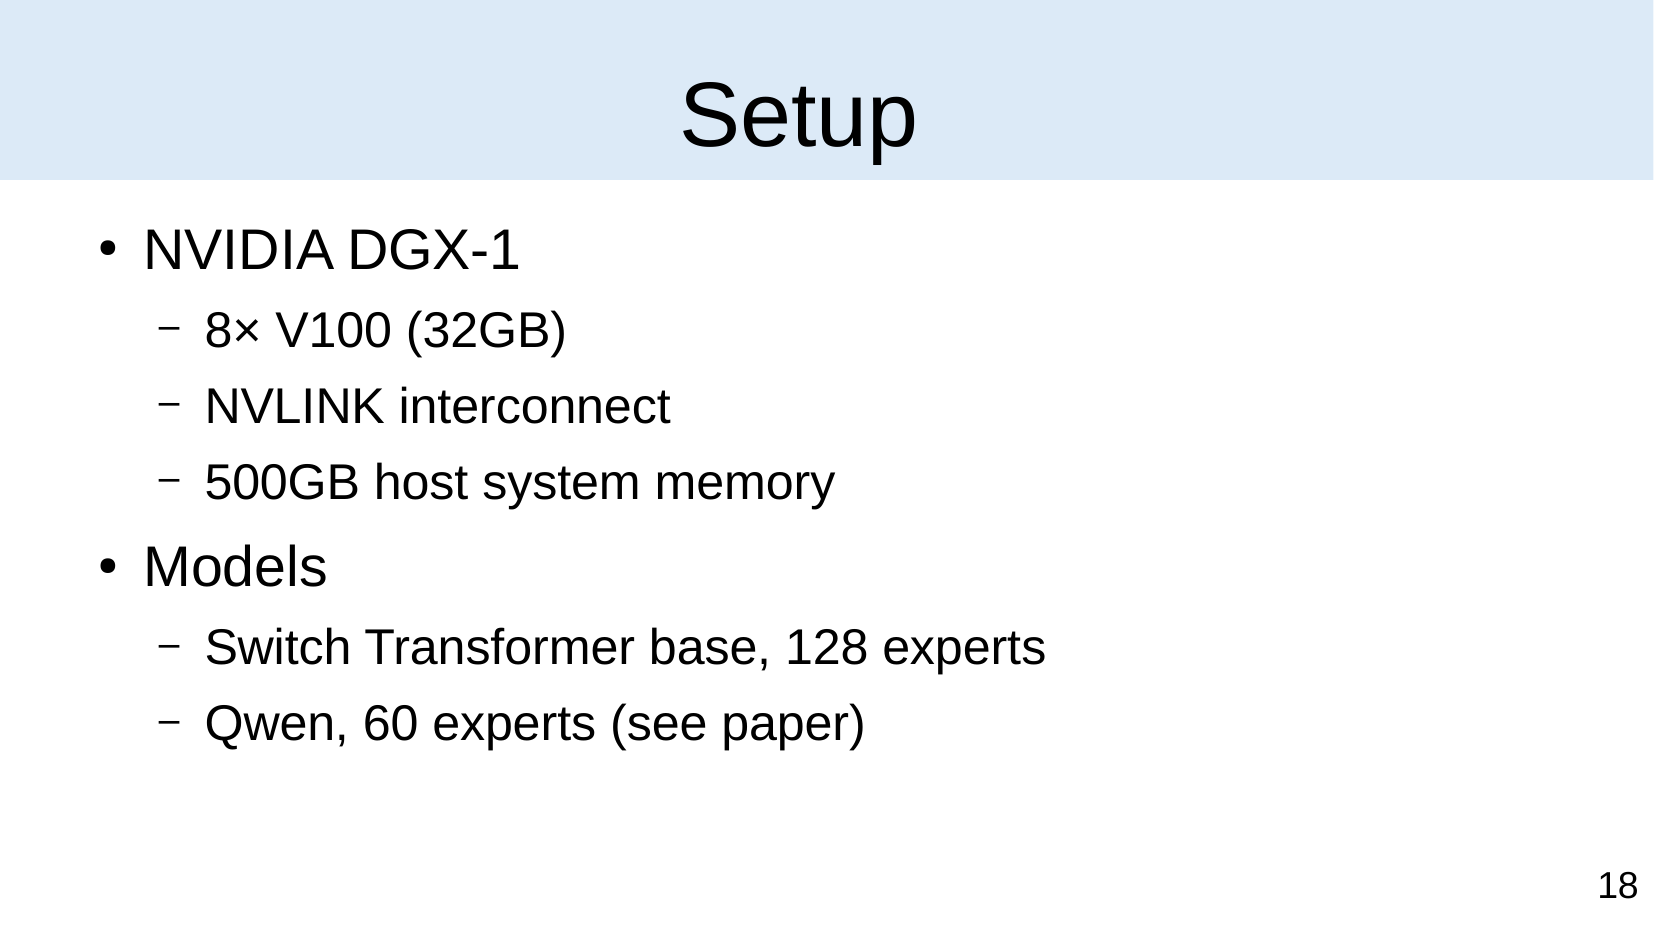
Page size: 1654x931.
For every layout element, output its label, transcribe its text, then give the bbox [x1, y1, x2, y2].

text_box <number> [1453, 856, 1654, 927]
title Setup [82, 37, 1571, 193]
list NVIDIA DGX-1 8× V100 (32GB) NVLINK interconnect 500GB host system memory Models Switch Transformer base, 128 experts Qwen, 60 experts (see paper) [82, 217, 1571, 758]
text_box [0, 0, 1654, 180]
